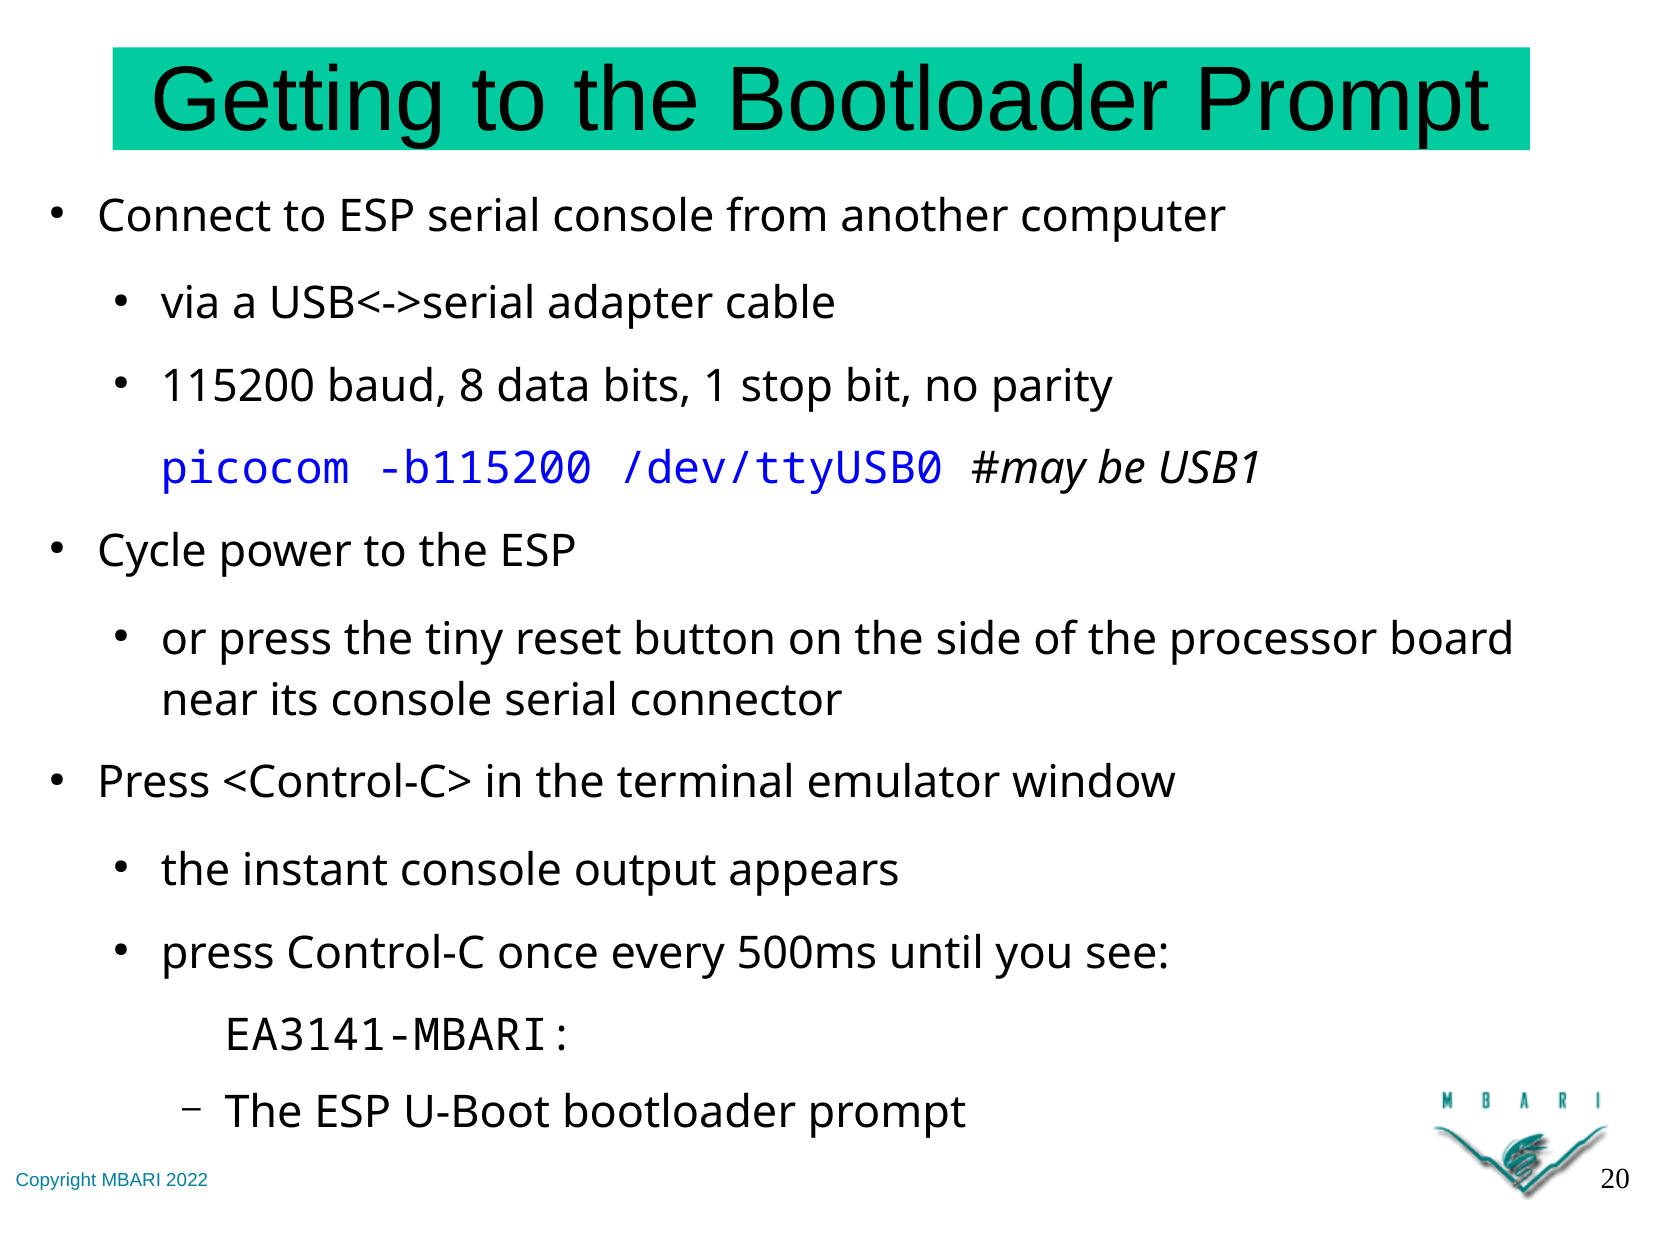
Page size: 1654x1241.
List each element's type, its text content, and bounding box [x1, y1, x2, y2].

picture [1426, 1091, 1613, 1200]
title Getting to the Bootloader Prompt [112, 47, 1530, 151]
list Connect to ESP serial console from another computer via a USB<->serial adapter cable 115200 baud, 8 data bits, 1 stop bit, no parity picocom -b115200 /dev/ttyUSB0 #may be USB1 Cycle power to the ESP or press the tiny reset button on the side of the processor board near its console serial connector Press <Control-C> in the terminal emulator window the instant console output appears press Control-C once every 500ms until you see: EA3141-MBARI: The ESP U-Boot bootloader prompt [33, 183, 1609, 1152]
